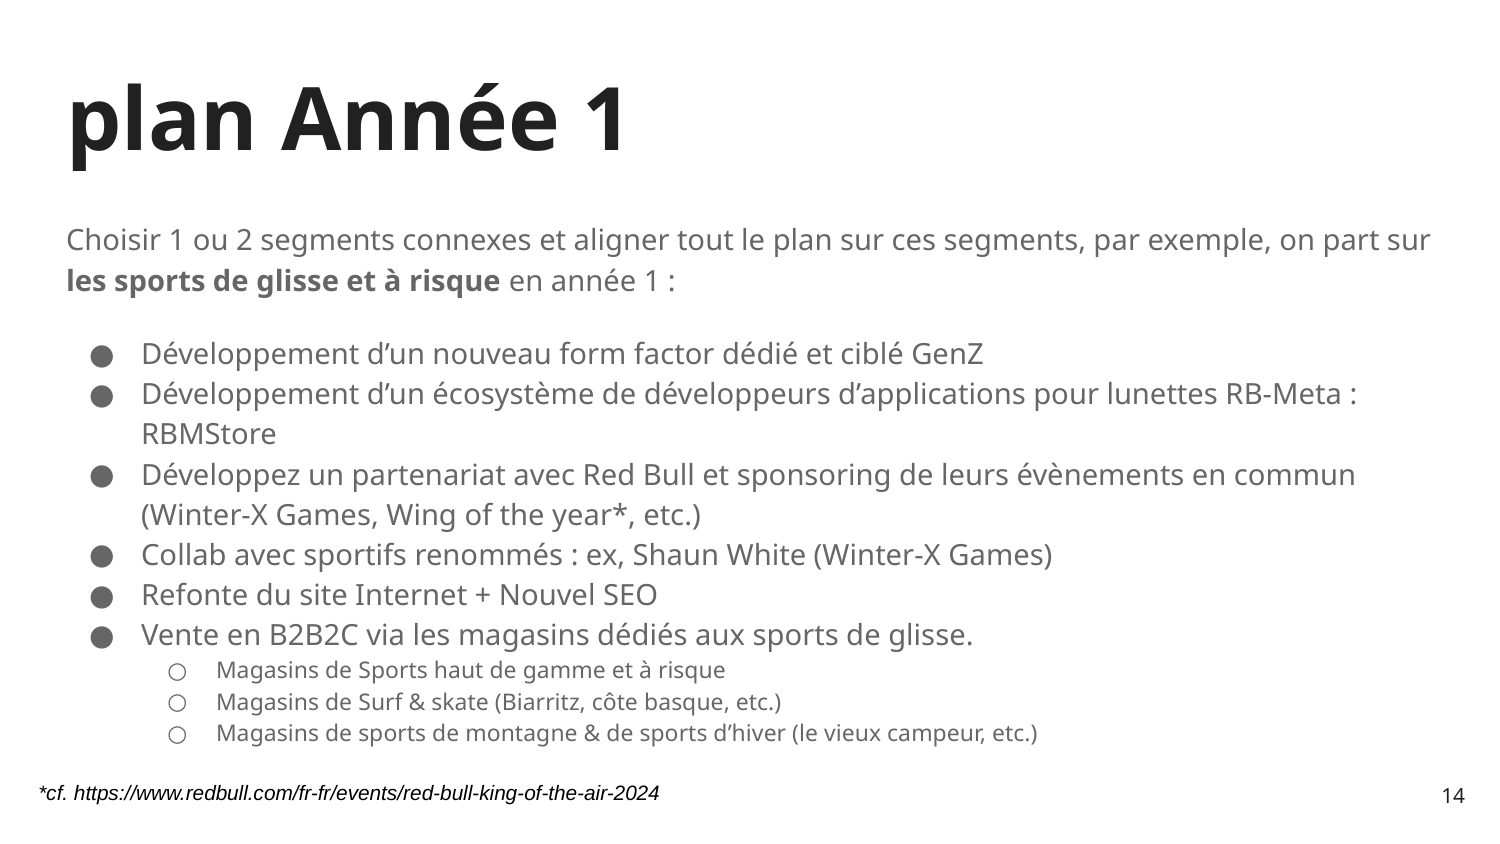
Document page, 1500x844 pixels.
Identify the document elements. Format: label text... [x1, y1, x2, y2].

title plan Année 1 [51, 48, 1449, 180]
text_box *cf. https://www.redbull.com/fr-fr/events/red-bull-king-of-the-air-2024 [23, 764, 1223, 820]
list Choisir 1 ou 2 segments connexes et aligner tout le plan sur ces segments, par exemple, on part sur les sports de glisse et à risque en année 1 : Développement d’un nouveau form factor dédié et ciblé GenZ Développement d’un écosystème de développeurs d’applications pour lunettes RB-Meta : RBMStore Développez un partenariat avec Red Bull et sponsoring de leurs évènements en commun (Winter-X Games, Wing of the year*, etc.) Collab avec sportifs renommés : ex, Shaun White (Winter-X Games) Refonte du site Internet + Nouvel SEO Vente en B2B2C via les magasins dédiés aux sports de glisse. Magasins de Sports haut de gamme et à risque Magasins de Surf & skate (Biarritz, côte basque, etc.) Magasins de sports de montagne & de sports d’hiver (le vieux campeur, etc.) [51, 201, 1449, 750]
slide_number <number> [1389, 764, 1480, 830]
